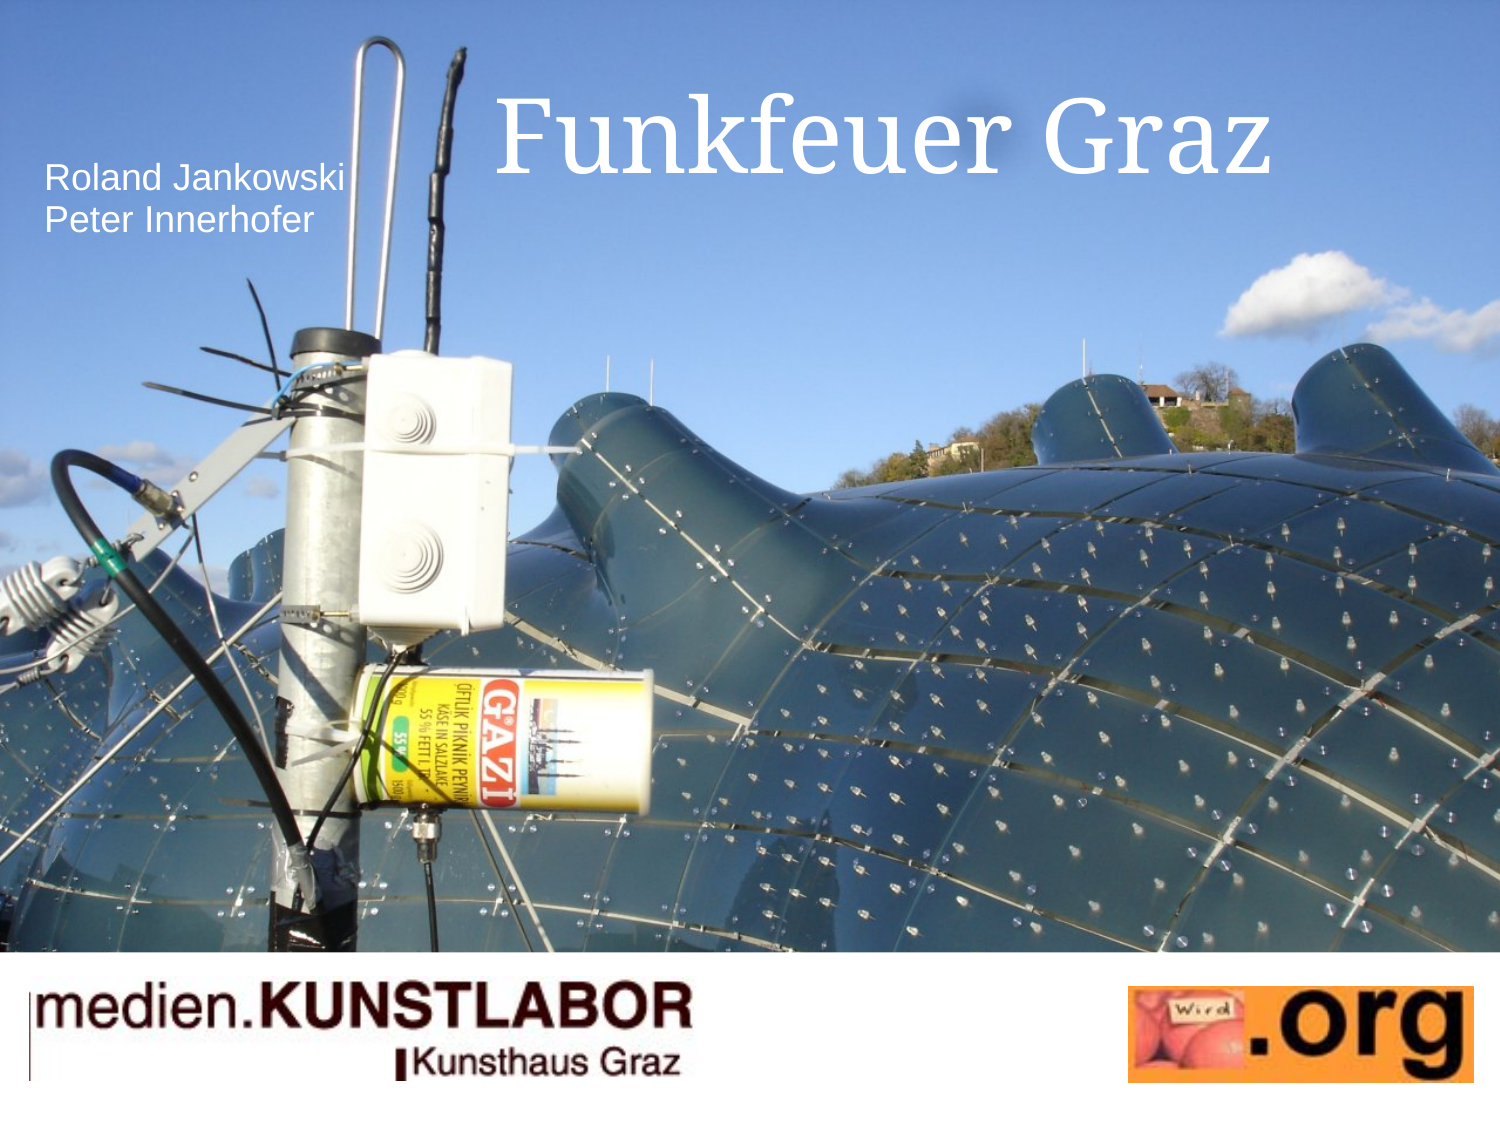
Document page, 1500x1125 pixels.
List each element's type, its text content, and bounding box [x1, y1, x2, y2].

picture [1128, 986, 1474, 1083]
picture [29, 976, 699, 1081]
title Funkfeuer Graz [478, 54, 1500, 343]
text_box Roland Jankowski Peter Innerhofer [29, 148, 361, 249]
text_box [0, 952, 1500, 1125]
picture [0, 0, 1500, 952]
